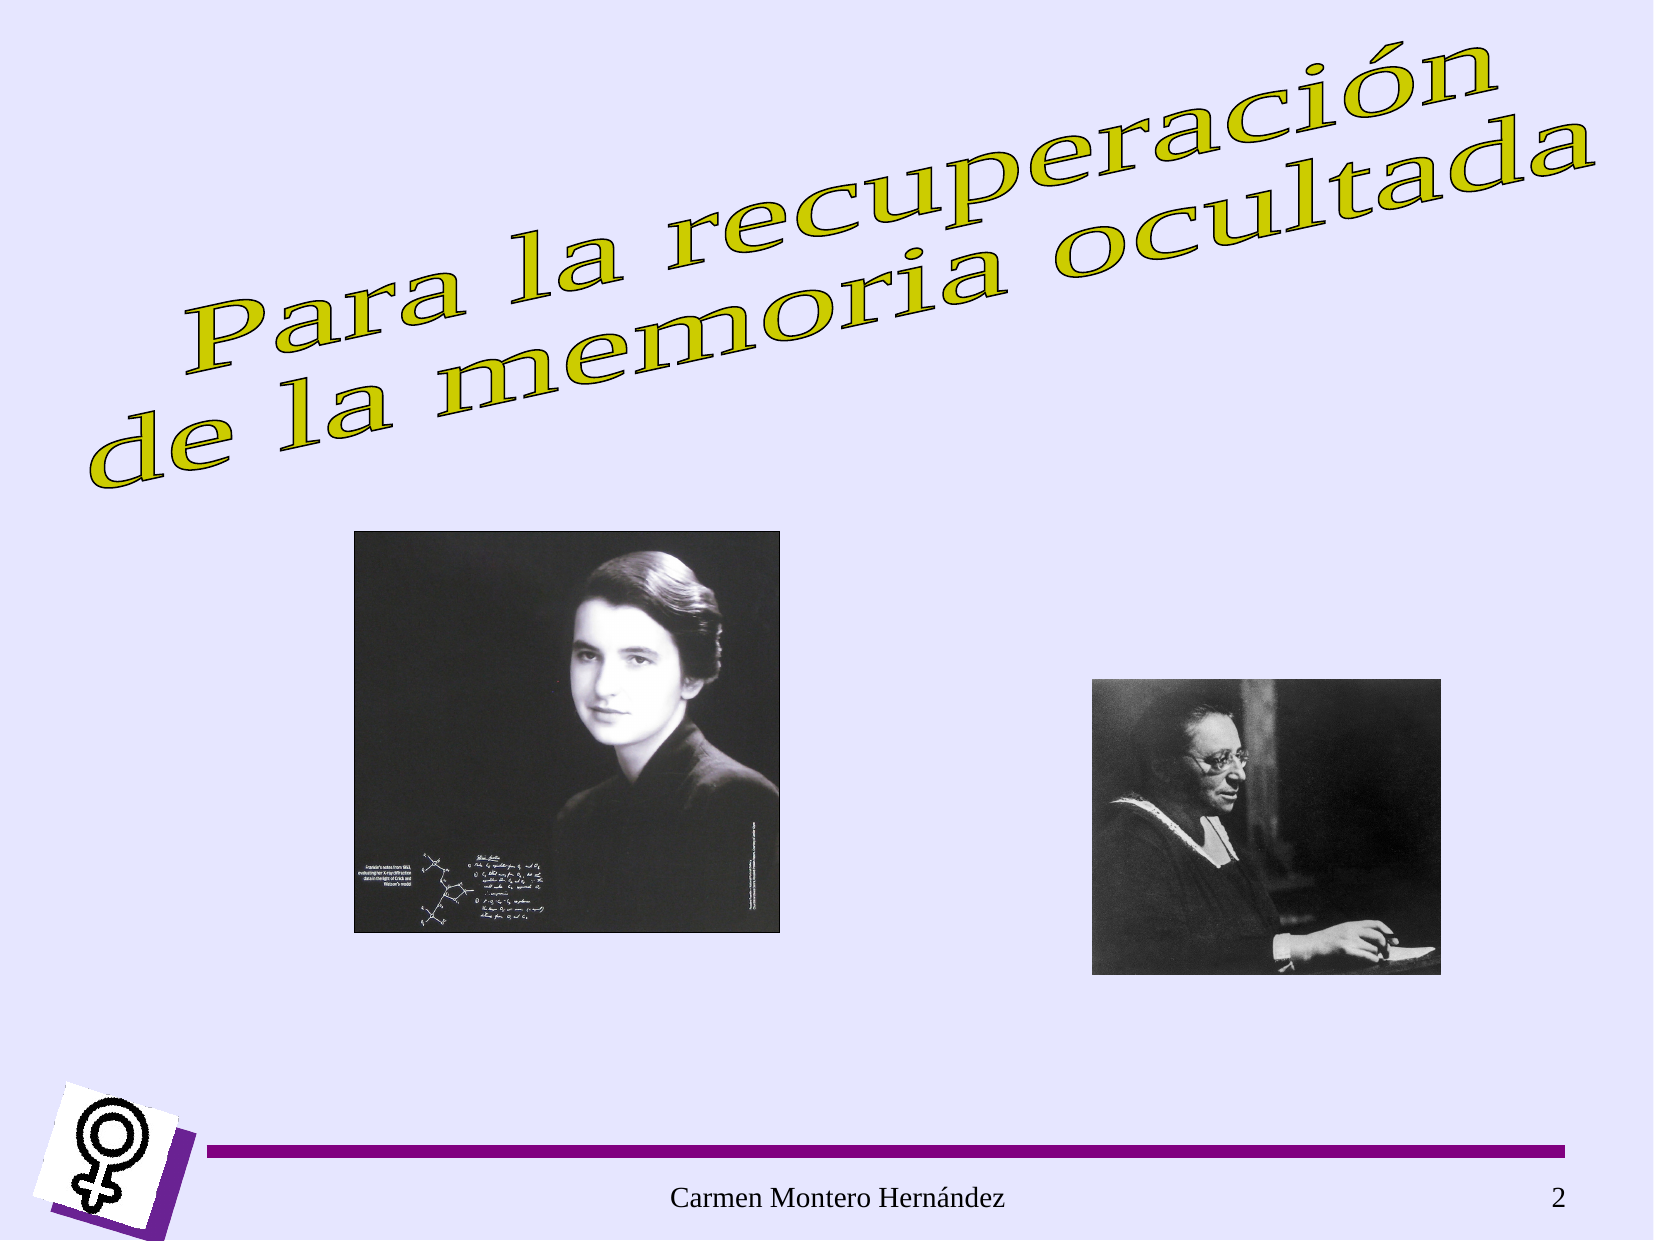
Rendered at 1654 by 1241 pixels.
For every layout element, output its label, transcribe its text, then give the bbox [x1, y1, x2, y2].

text_box Para la recuperación de la memoria ocultada [797, 184, 858, 237]
text_box Para la recuperación de la memoria ocultada [841, 272, 892, 329]
text_box Para la recuperación de la memoria ocultada [1286, 158, 1325, 232]
text_box Para la recuperación de la memoria ocultada [1030, 136, 1091, 186]
text_box Para la recuperación de la memoria ocultada [1055, 226, 1125, 278]
text_box Para la recuperación de la memoria ocultada [946, 152, 1019, 230]
text_box Para la recuperación de la memoria ocultada [328, 386, 393, 439]
text_box Para la recuperación de la memoria ocultada [511, 230, 551, 304]
text_box Para la recuperación de la memoria ocultada [864, 167, 941, 223]
text_box Para la recuperación de la memoria ocultada [401, 273, 466, 326]
text_box Para la recuperación de la memoria ocultada [1227, 90, 1289, 143]
text_box Para la recuperación de la memoria ocultada [438, 349, 558, 417]
text_box Para la recuperación de la memoria ocultada [1422, 48, 1498, 105]
text_box Para la recuperación de la memoria ocultada [1531, 124, 1595, 177]
text_box Para la recuperación de la memoria ocultada [558, 239, 623, 291]
text_box Para la recuperación de la memoria ocultada [1136, 207, 1198, 260]
text_box Para la recuperación de la memoria ocultada [1450, 114, 1524, 192]
text_box Para la recuperación de la memoria ocultada [280, 377, 320, 451]
text_box Para la recuperación de la memoria ocultada [90, 410, 164, 488]
text_box Para la recuperación de la memoria ocultada [1099, 118, 1149, 176]
picture [1092, 679, 1441, 975]
text_box Para la recuperación de la memoria ocultada [764, 290, 833, 341]
text_box Para la recuperación de la memoria ocultada [1329, 162, 1372, 219]
text_box Para la recuperación de la memoria ocultada [171, 420, 232, 471]
text_box Para la recuperación de la memoria ocultada [1204, 190, 1281, 246]
text_box Para la recuperación de la memoria ocultada [895, 266, 935, 317]
text_box Para la recuperación de la memoria ocultada [1378, 157, 1443, 210]
text_box Para la recuperación de la memoria ocultada [276, 300, 341, 353]
text_box Para la recuperación de la memoria ocultada [725, 202, 786, 253]
text_box Para la recuperación de la memoria ocultada [635, 306, 756, 374]
text_box Para la recuperación de la memoria ocultada [185, 299, 265, 375]
text_box Para la recuperación de la memoria ocultada [1344, 66, 1414, 118]
text_box Para la recuperación de la memoria ocultada [1296, 82, 1336, 133]
picture [32, 1081, 179, 1229]
text_box Para la recuperación de la memoria ocultada [566, 334, 627, 384]
text_box Para la recuperación de la memoria ocultada [668, 212, 718, 270]
text_box Para la recuperación de la memoria ocultada [1155, 109, 1220, 161]
picture [354, 531, 780, 933]
text_box Para la recuperación de la memoria ocultada [345, 283, 395, 340]
text_box Para la recuperación de la memoria ocultada [943, 252, 1008, 305]
